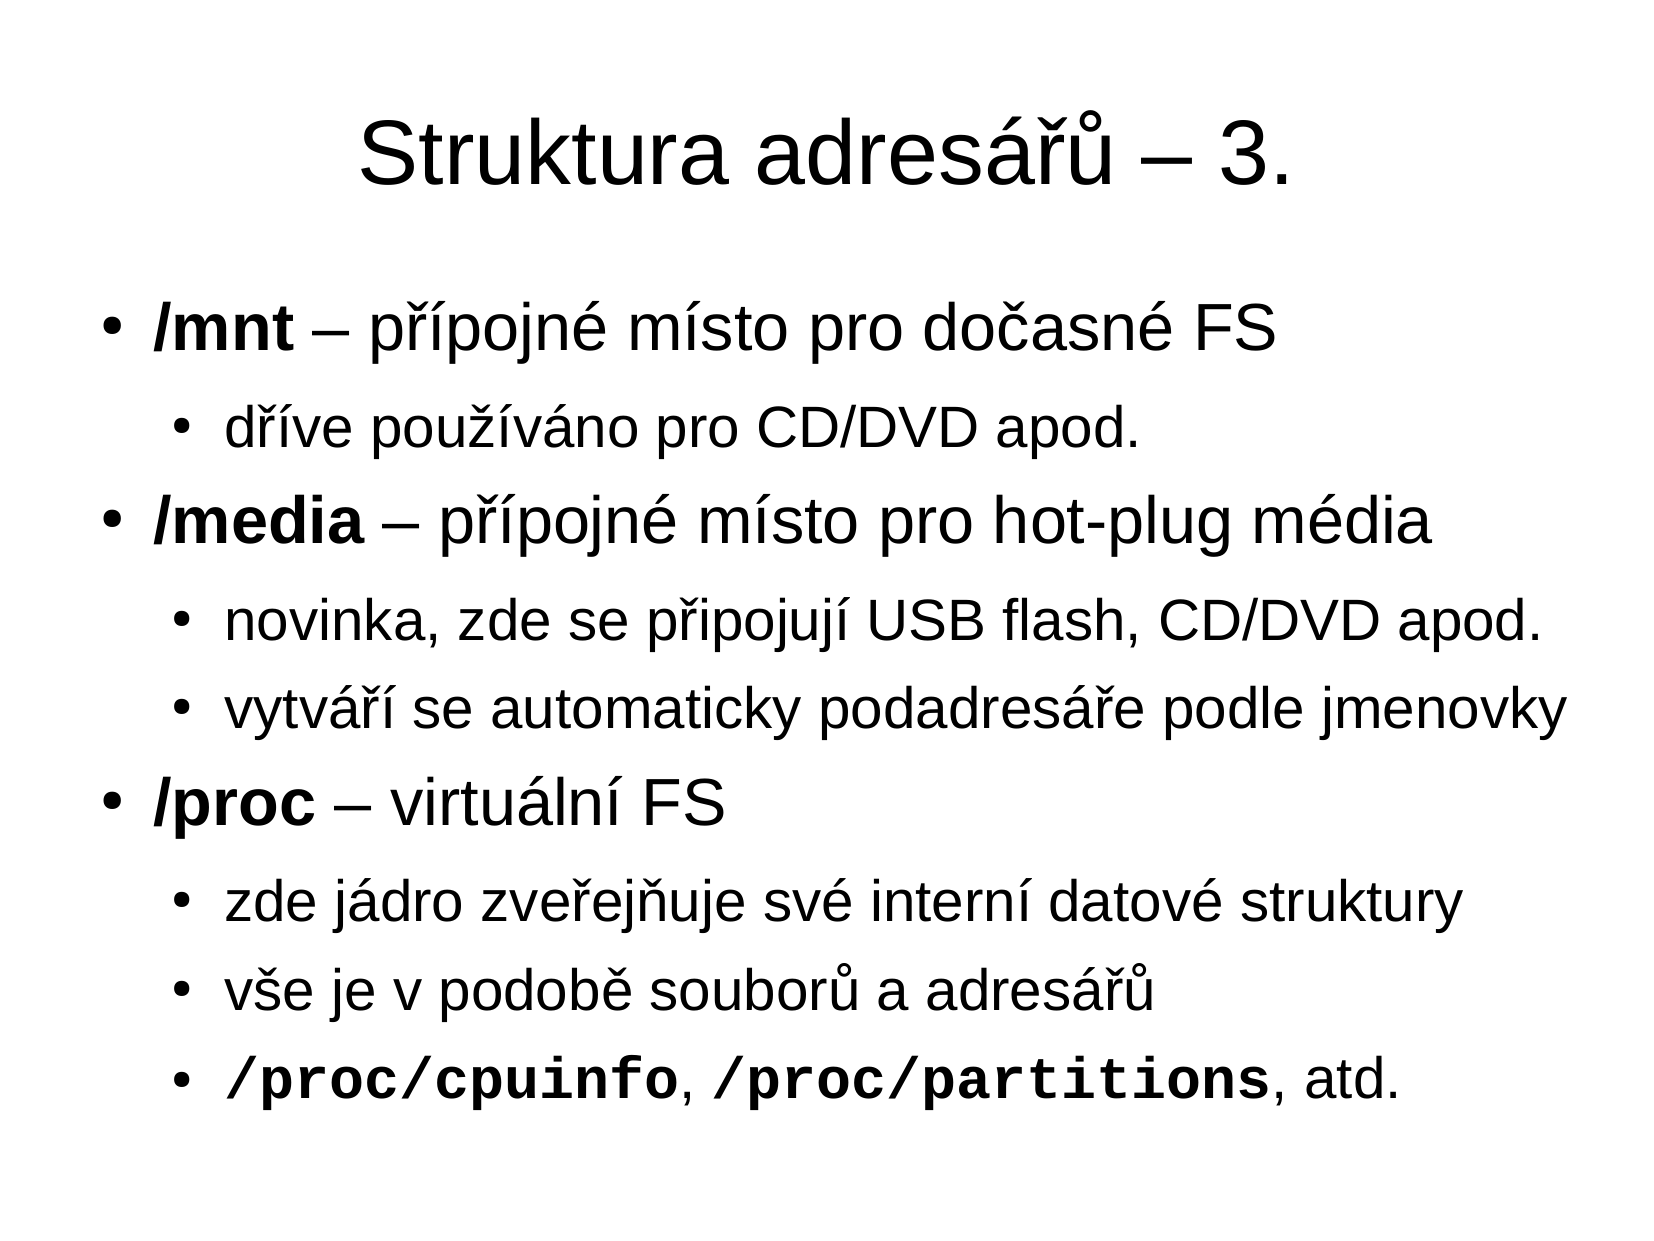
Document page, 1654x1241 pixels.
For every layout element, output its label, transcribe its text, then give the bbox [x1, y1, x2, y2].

title Struktura adresářů – 3. [82, 56, 1571, 250]
list /mnt – přípojné místo pro dočasné FS dříve používáno pro CD/DVD apod. /media – přípojné místo pro hot-plug média novinka, zde se připojují USB flash, CD/DVD apod. vytváří se automaticky podadresáře podle jmenovky /proc – virtuální FS zde jádro zveřejňuje své interní datové struktury vše je v podobě souborů a adresářů /proc/cpuinfo, /proc/partitions, atd. [82, 290, 1571, 1117]
